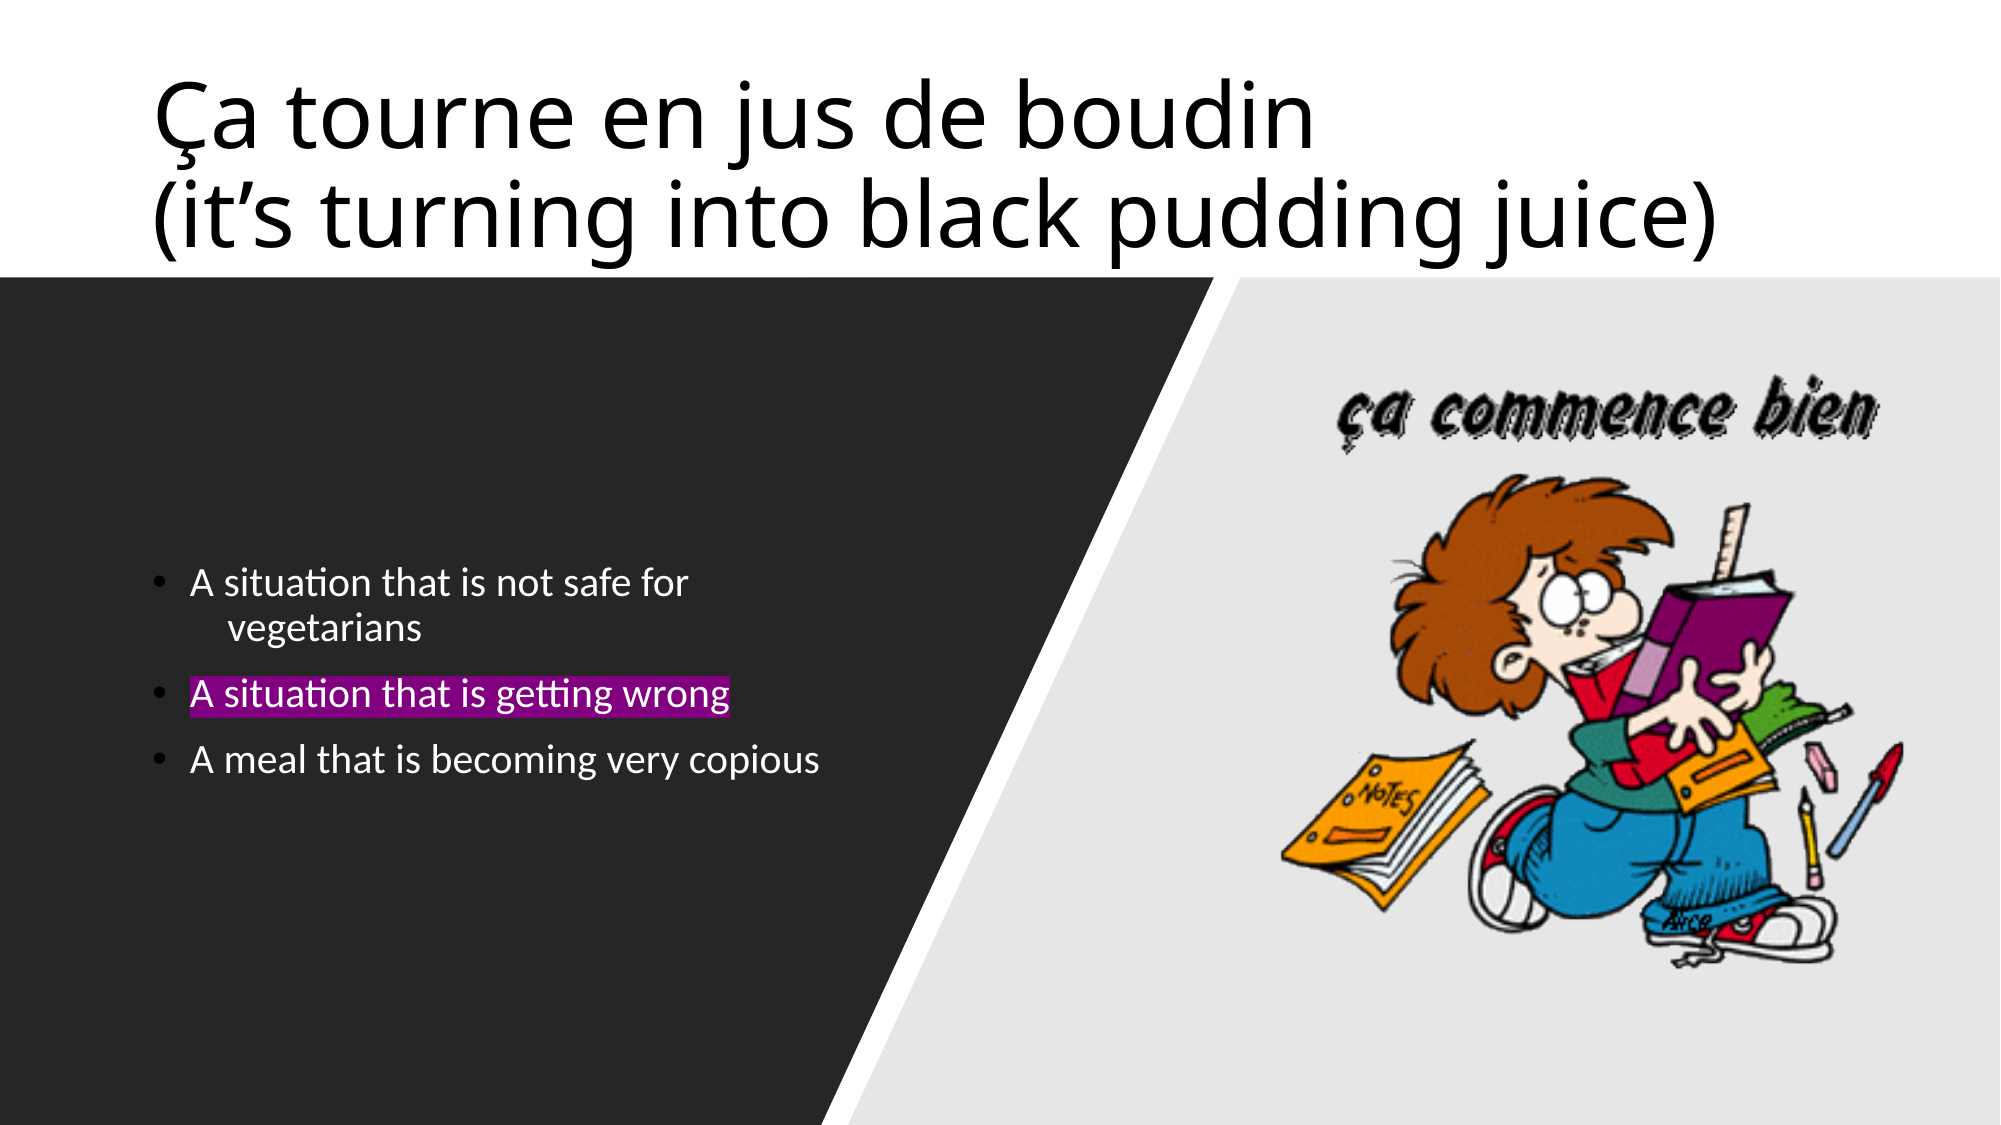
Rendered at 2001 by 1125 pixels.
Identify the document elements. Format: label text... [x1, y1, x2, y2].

text_box [0, 277, 1214, 1125]
text_box [847, 277, 2000, 1125]
picture [1240, 355, 1946, 988]
list A situation that is not safe for vegetarians A situation that is getting wrong A meal that is becoming very copious [137, 330, 846, 1014]
title Ça tourne en jus de boudin (it’s turning into black pudding juice) [137, 59, 1863, 278]
